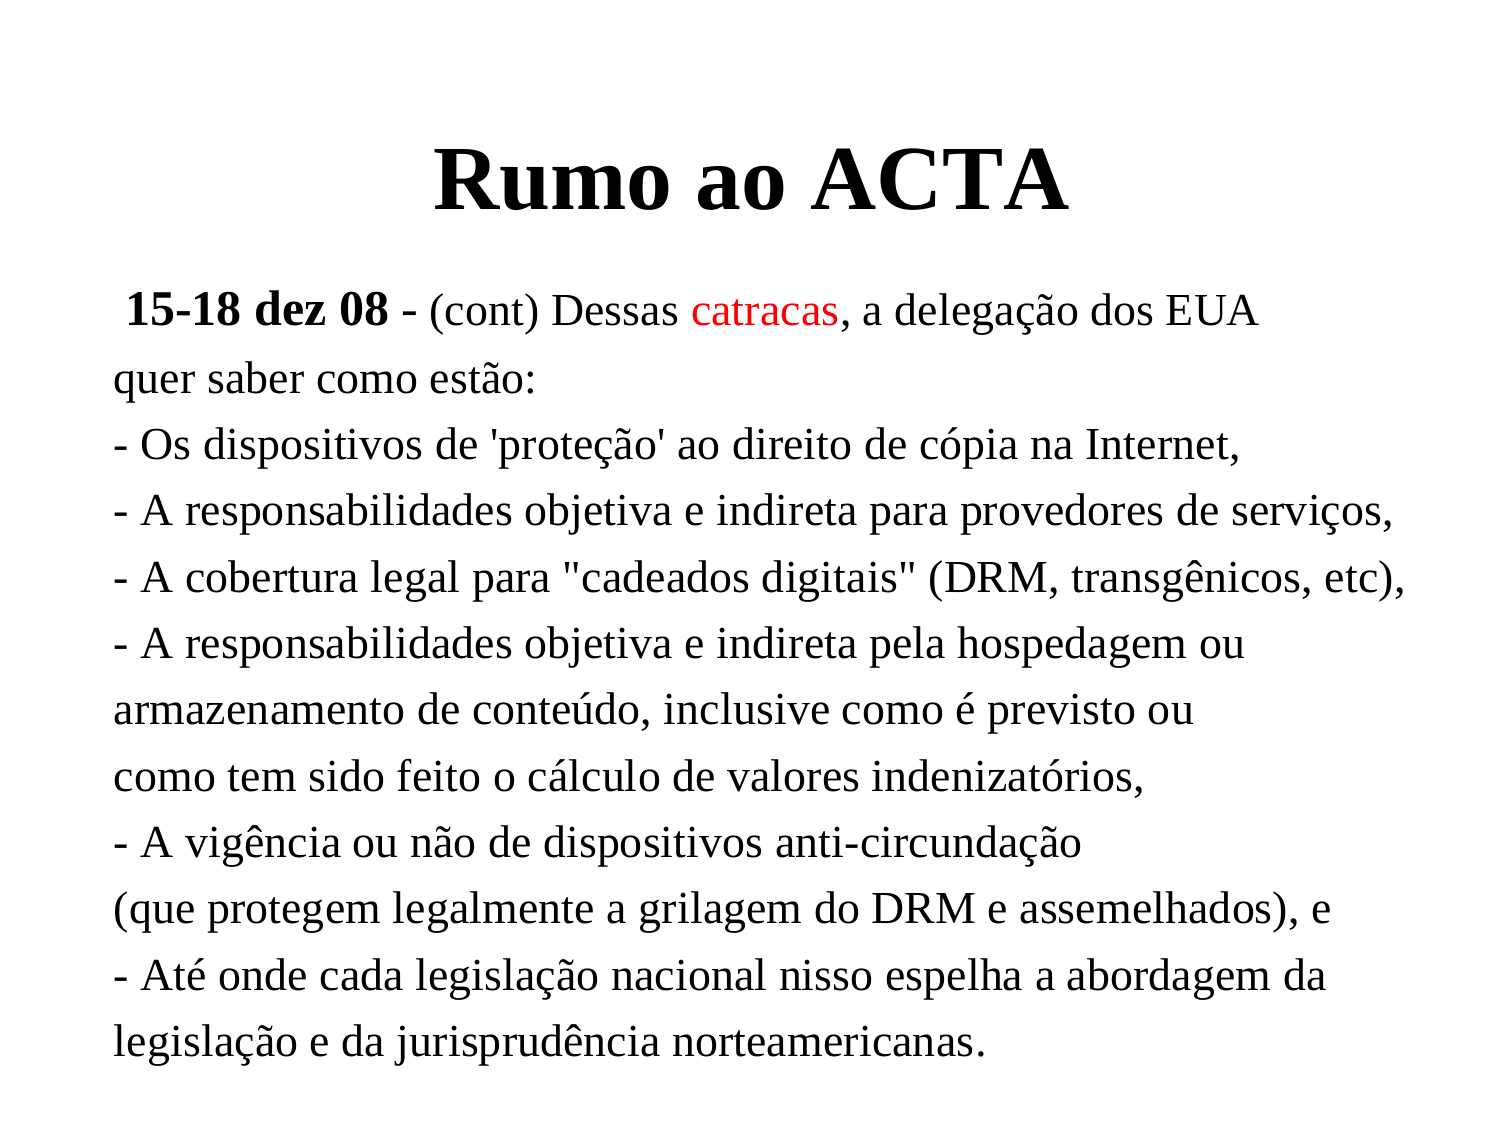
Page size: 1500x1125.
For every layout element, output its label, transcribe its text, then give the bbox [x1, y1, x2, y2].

text_box 15-18 dez 08 - (cont) Dessas catracas, a delegação dos EUA quer saber como estão: - Os dispositivos de 'proteção' ao direito de cópia na Internet, - A responsabilidades objetiva e indireta para provedores de serviços, - A cobertura legal para "cadeados digitais" (DRM, transgênicos, etc), - A responsabilidades objetiva e indireta pela hospedagem ou armazenamento de conteúdo, inclusive como é previsto ou como tem sido feito o cálculo de valores indenizatórios, - A vigência ou não de dispositivos anti-circundação (que protegem legalmente a grilagem do DRM e assemelhados), e - Até onde cada legislação nacional nisso espelha a abordagem da legislação e da jurisprudência norteamericanas. [98, 257, 1478, 1074]
title Rumo ao ACTA [87, 52, 1416, 307]
